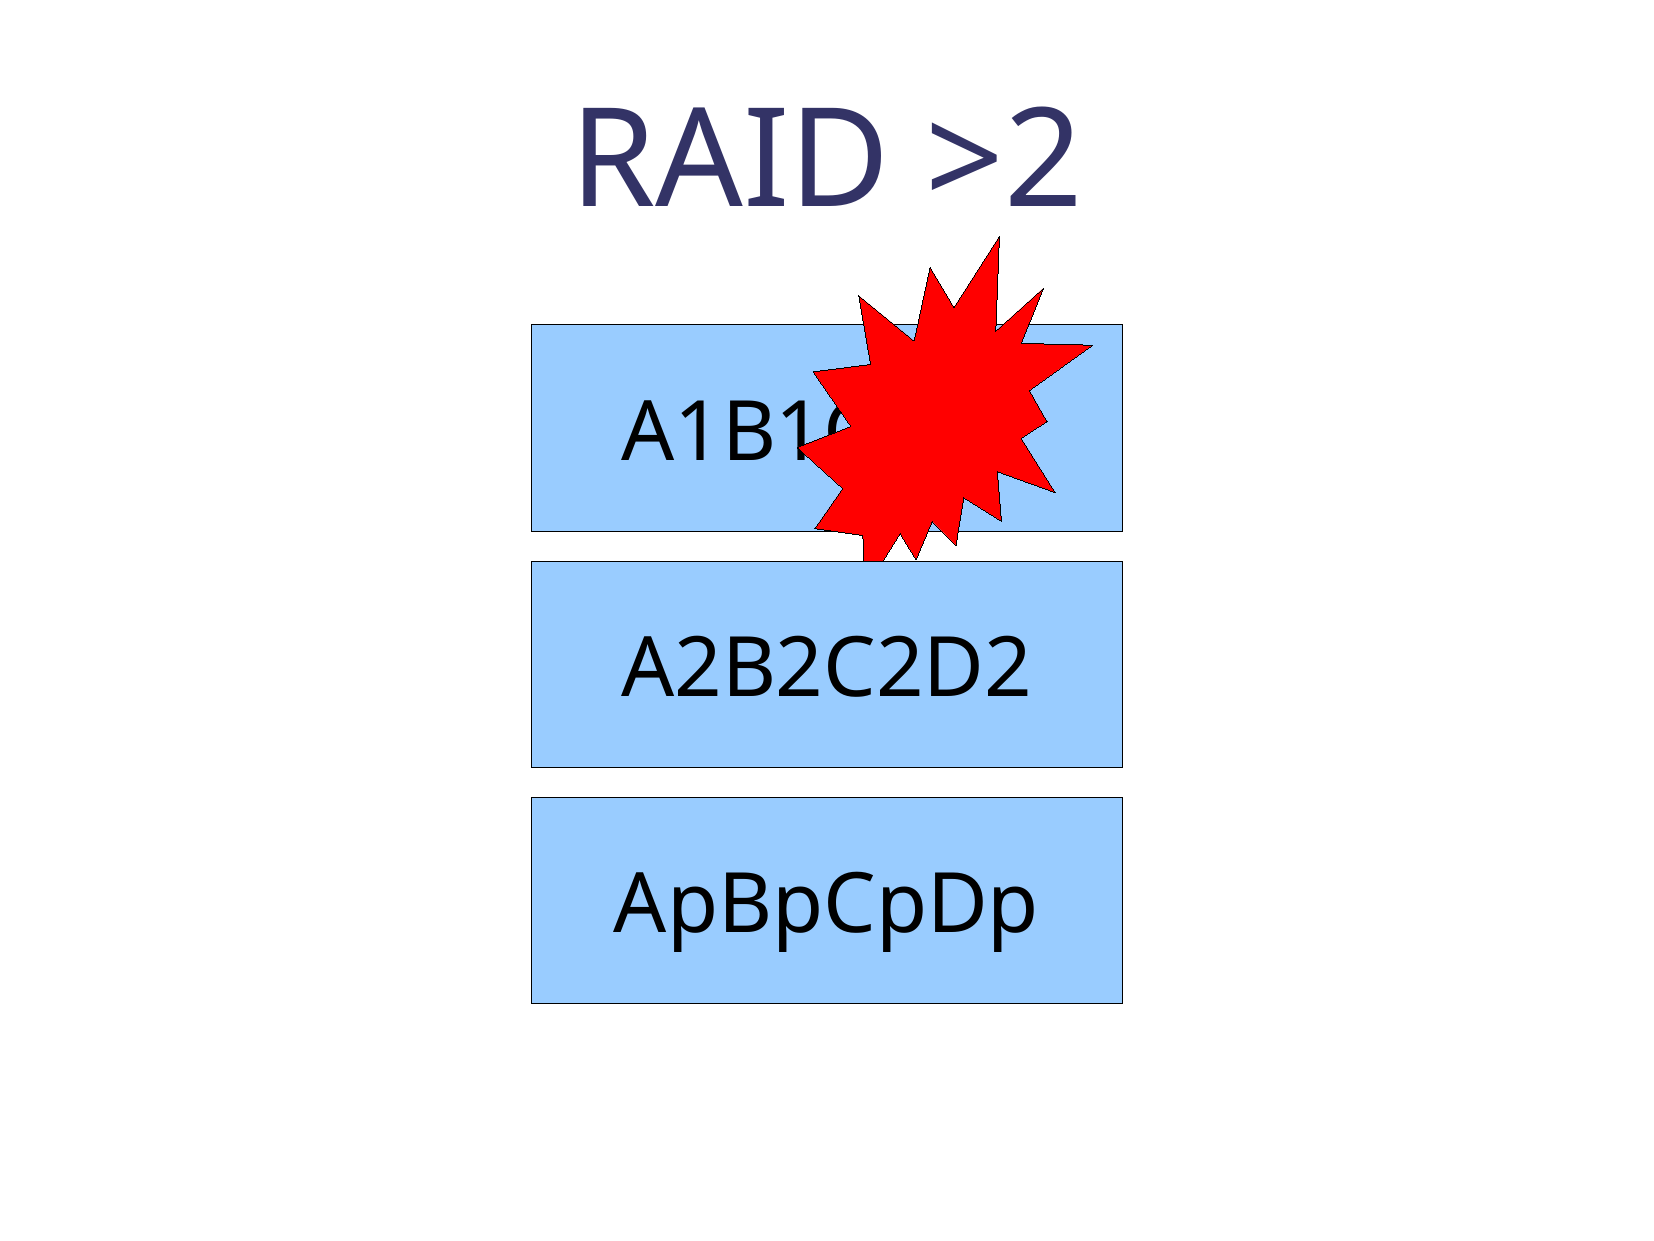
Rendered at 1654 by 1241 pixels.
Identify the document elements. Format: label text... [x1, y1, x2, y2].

text_box A1B1C1D1 [836, 414, 850, 431]
text_box A1B1C1D1 [959, 324, 1123, 532]
text_box A1B1C1D1 [895, 324, 917, 340]
text_box [797, 236, 1093, 561]
title RAID >2 [82, 56, 1571, 250]
text_box ApBpCpDp [531, 797, 1123, 1004]
text_box A2B2C2D2 [531, 561, 1123, 768]
text_box A1B1C1D1 [531, 324, 870, 532]
